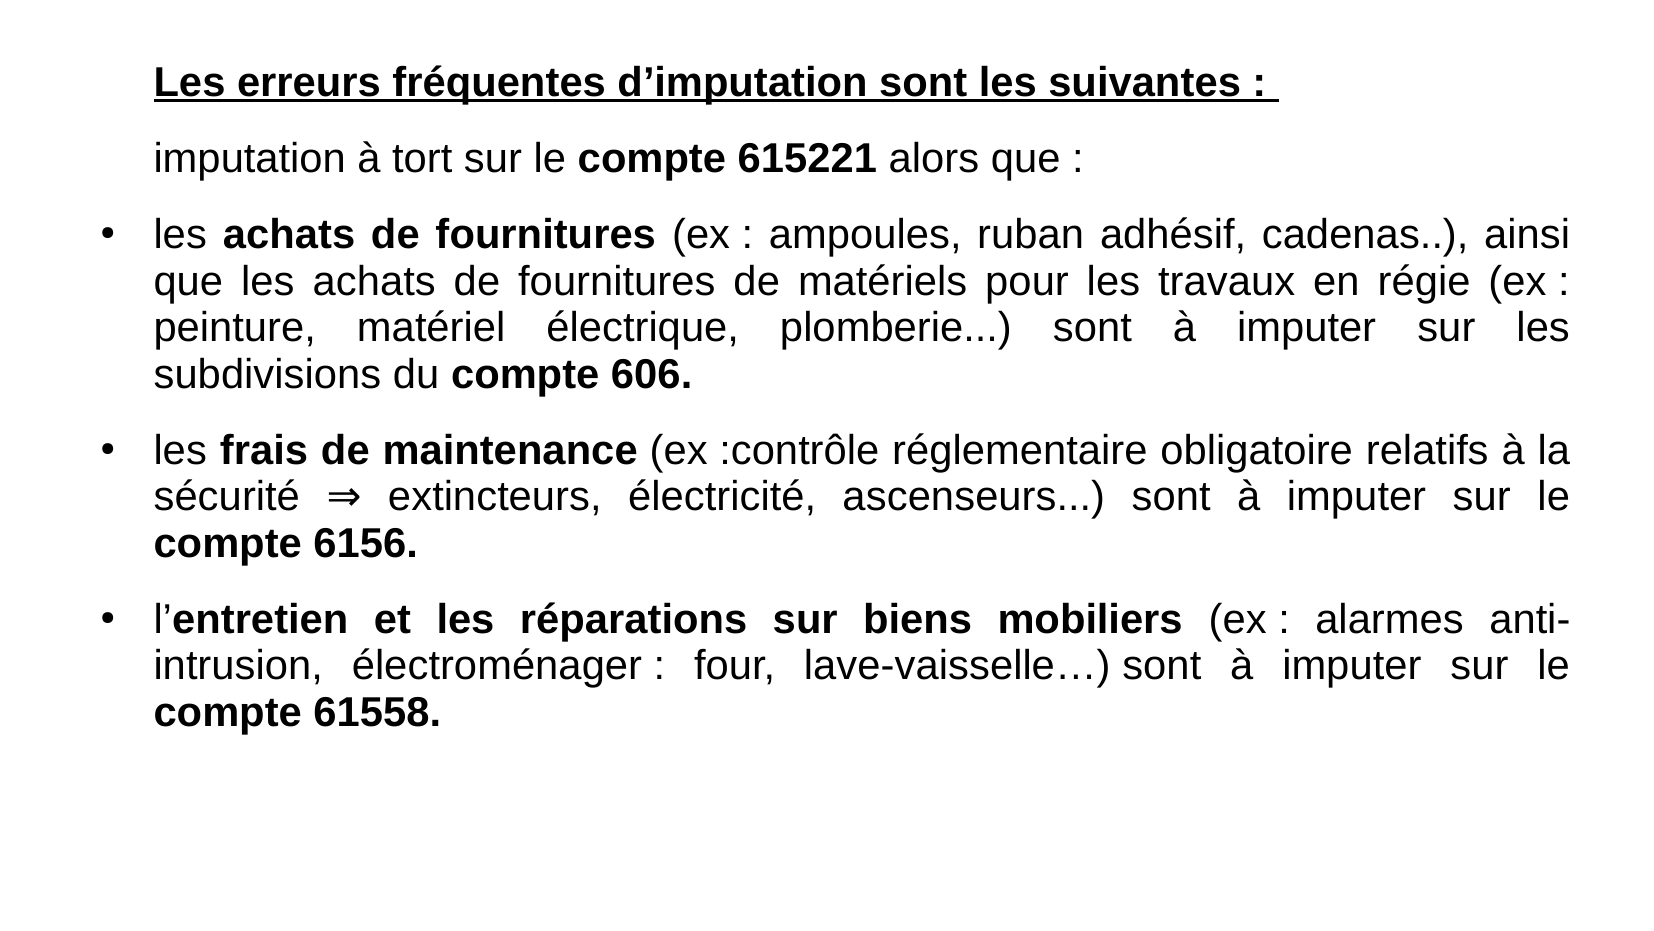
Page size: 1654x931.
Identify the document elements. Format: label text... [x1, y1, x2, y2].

list Les erreurs fréquentes d’imputation sont les suivantes : imputation à tort sur le compte 615221 alors que : les achats de fournitures (ex : ampoules, ruban adhésif, cadenas..), ainsi que les achats de fournitures de matériels pour les travaux en régie (ex : peinture, matériel électrique, plomberie...) sont à imputer sur les subdivisions du compte 606. les frais de maintenance (ex :contrôle réglementaire obligatoire relatifs à la sécurité ⇒ extincteurs, électricité, ascenseurs...) sont à imputer sur le compte 6156. l’entretien et les réparations sur biens mobiliers (ex : alarmes anti-intrusion, électroménager : four, lave-vaisselle…) sont à imputer sur le compte 61558. [82, 59, 1571, 916]
